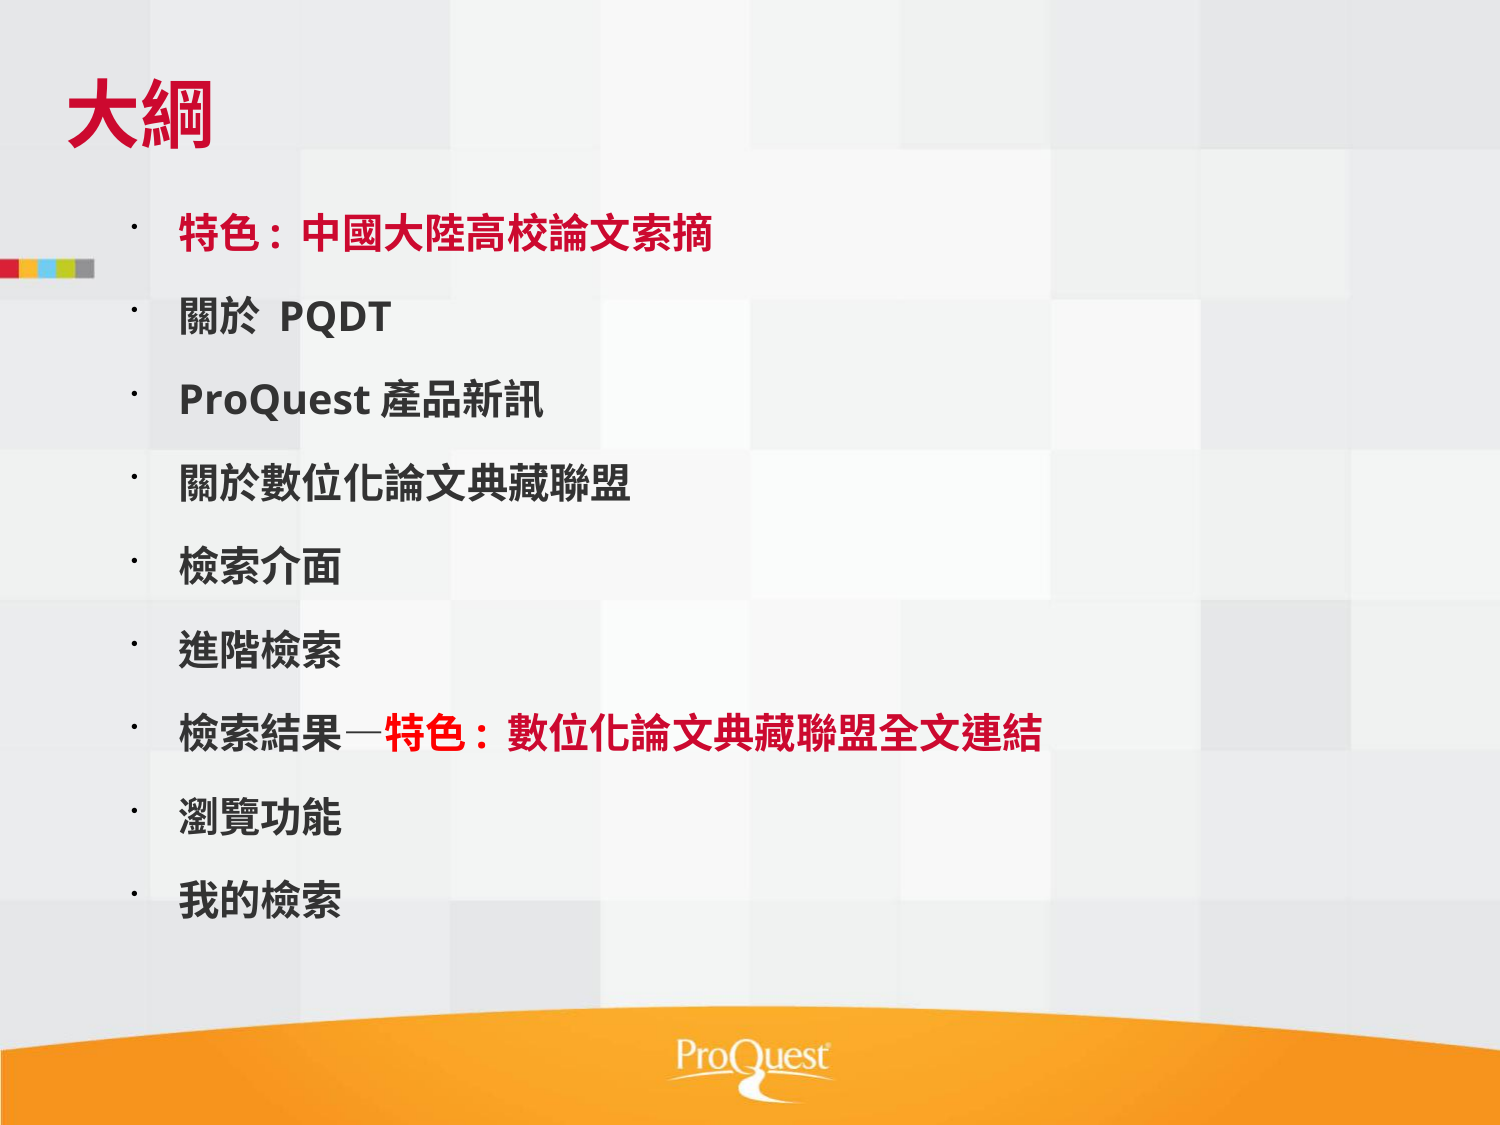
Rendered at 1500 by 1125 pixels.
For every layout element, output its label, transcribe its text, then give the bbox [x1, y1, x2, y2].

title 大綱 [50, 24, 1226, 200]
list 特色: 中國大陸高校論文索摘 關於 PQDT ProQuest產品新訊 關於數位化論文典藏聯盟 檢索介面 進階檢索 檢索結果—特色: 數位化論文典藏聯盟全文連結 瀏覽功能 我的檢索 [112, 174, 1388, 938]
